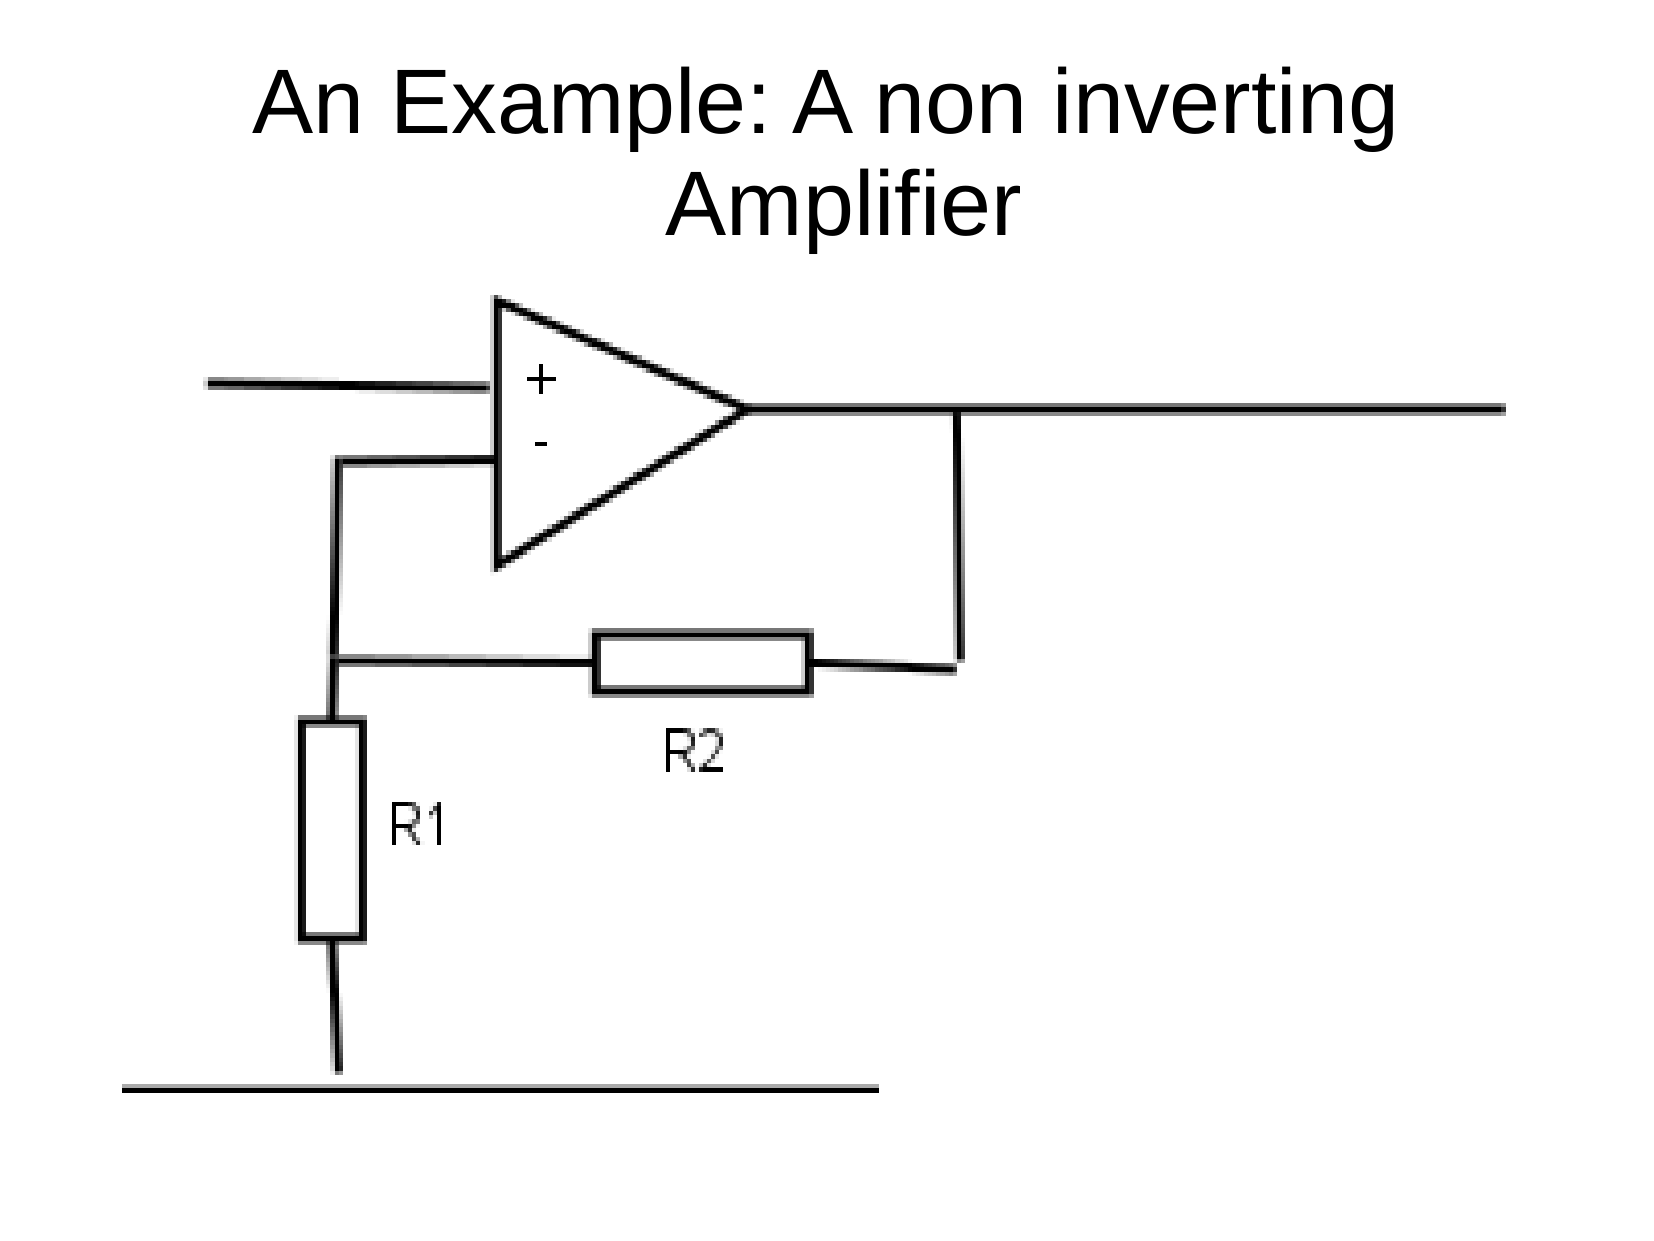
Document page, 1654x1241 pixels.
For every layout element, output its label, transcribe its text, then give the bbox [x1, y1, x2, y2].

title An Example: A non inverting Amplifier [82, 49, 1571, 257]
picture [118, 295, 1506, 1093]
